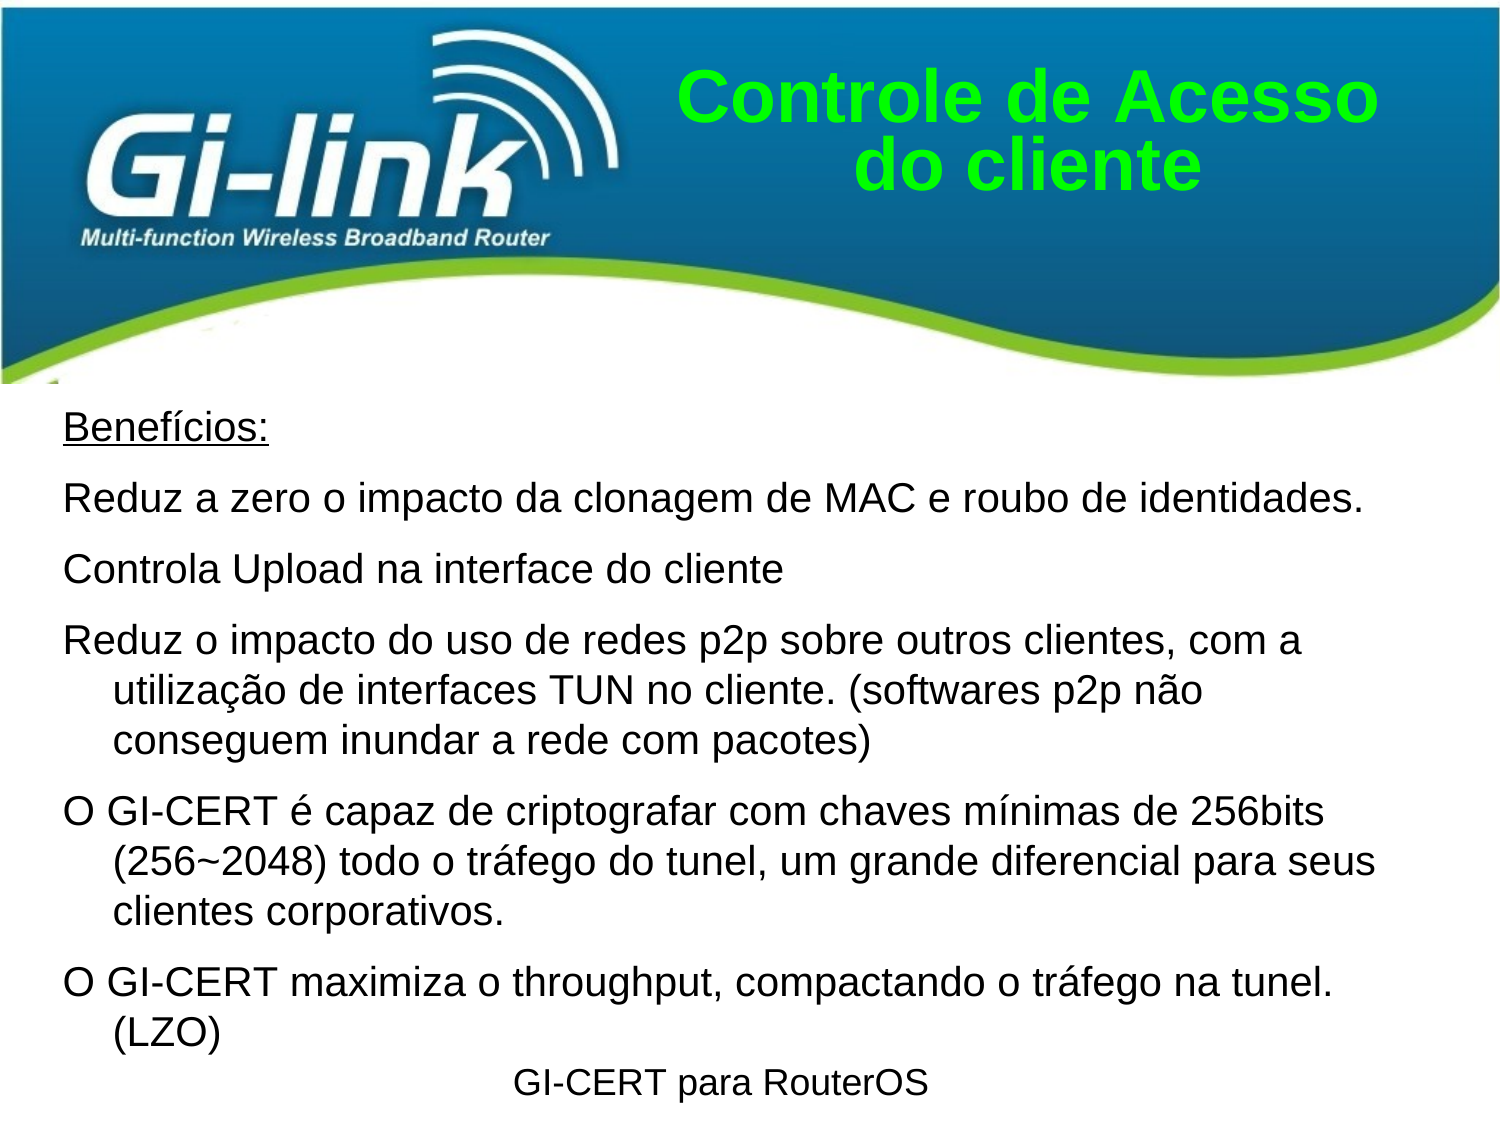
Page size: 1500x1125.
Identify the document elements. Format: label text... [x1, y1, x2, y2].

title Controle de Acesso do cliente [637, 52, 1420, 220]
list Benefícios: Reduz a zero o impacto da clonagem de MAC e roubo de identidades. Controla Upload na interface do cliente Reduz o impacto do uso de redes p2p sobre outros clientes, com a utilização de interfaces TUN no cliente. (softwares p2p não conseguem inundar a rede com pacotes)‏ O GI-CERT é capaz de criptografar com chaves mínimas de 256bits (256~2048) todo o tráfego do tunel, um grande diferencial para seus clientes corporativos. O GI-CERT maximiza o throughput, compactando o tráfego na tunel. (LZO)‏ [62, 399, 1408, 1060]
picture [0, 0, 1500, 384]
